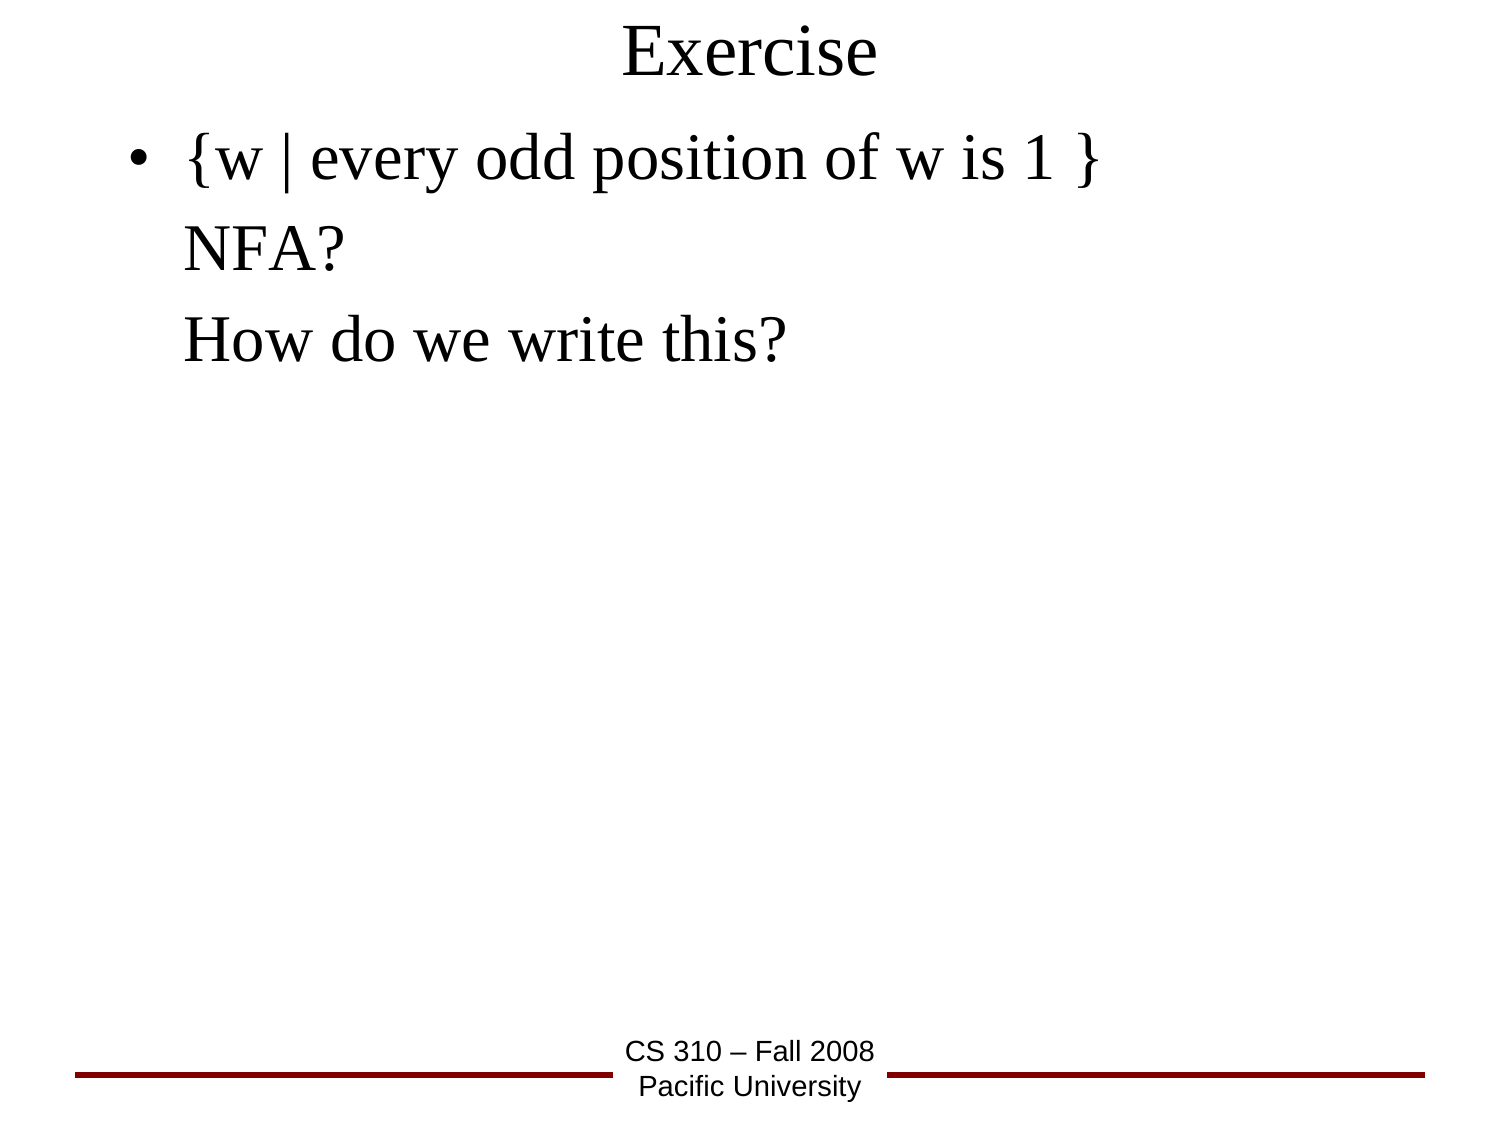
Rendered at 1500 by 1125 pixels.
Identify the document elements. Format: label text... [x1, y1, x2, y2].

list {w | every odd position of w is 1 } NFA? How do we write this? [112, 112, 1388, 1001]
title Exercise [112, 0, 1388, 103]
